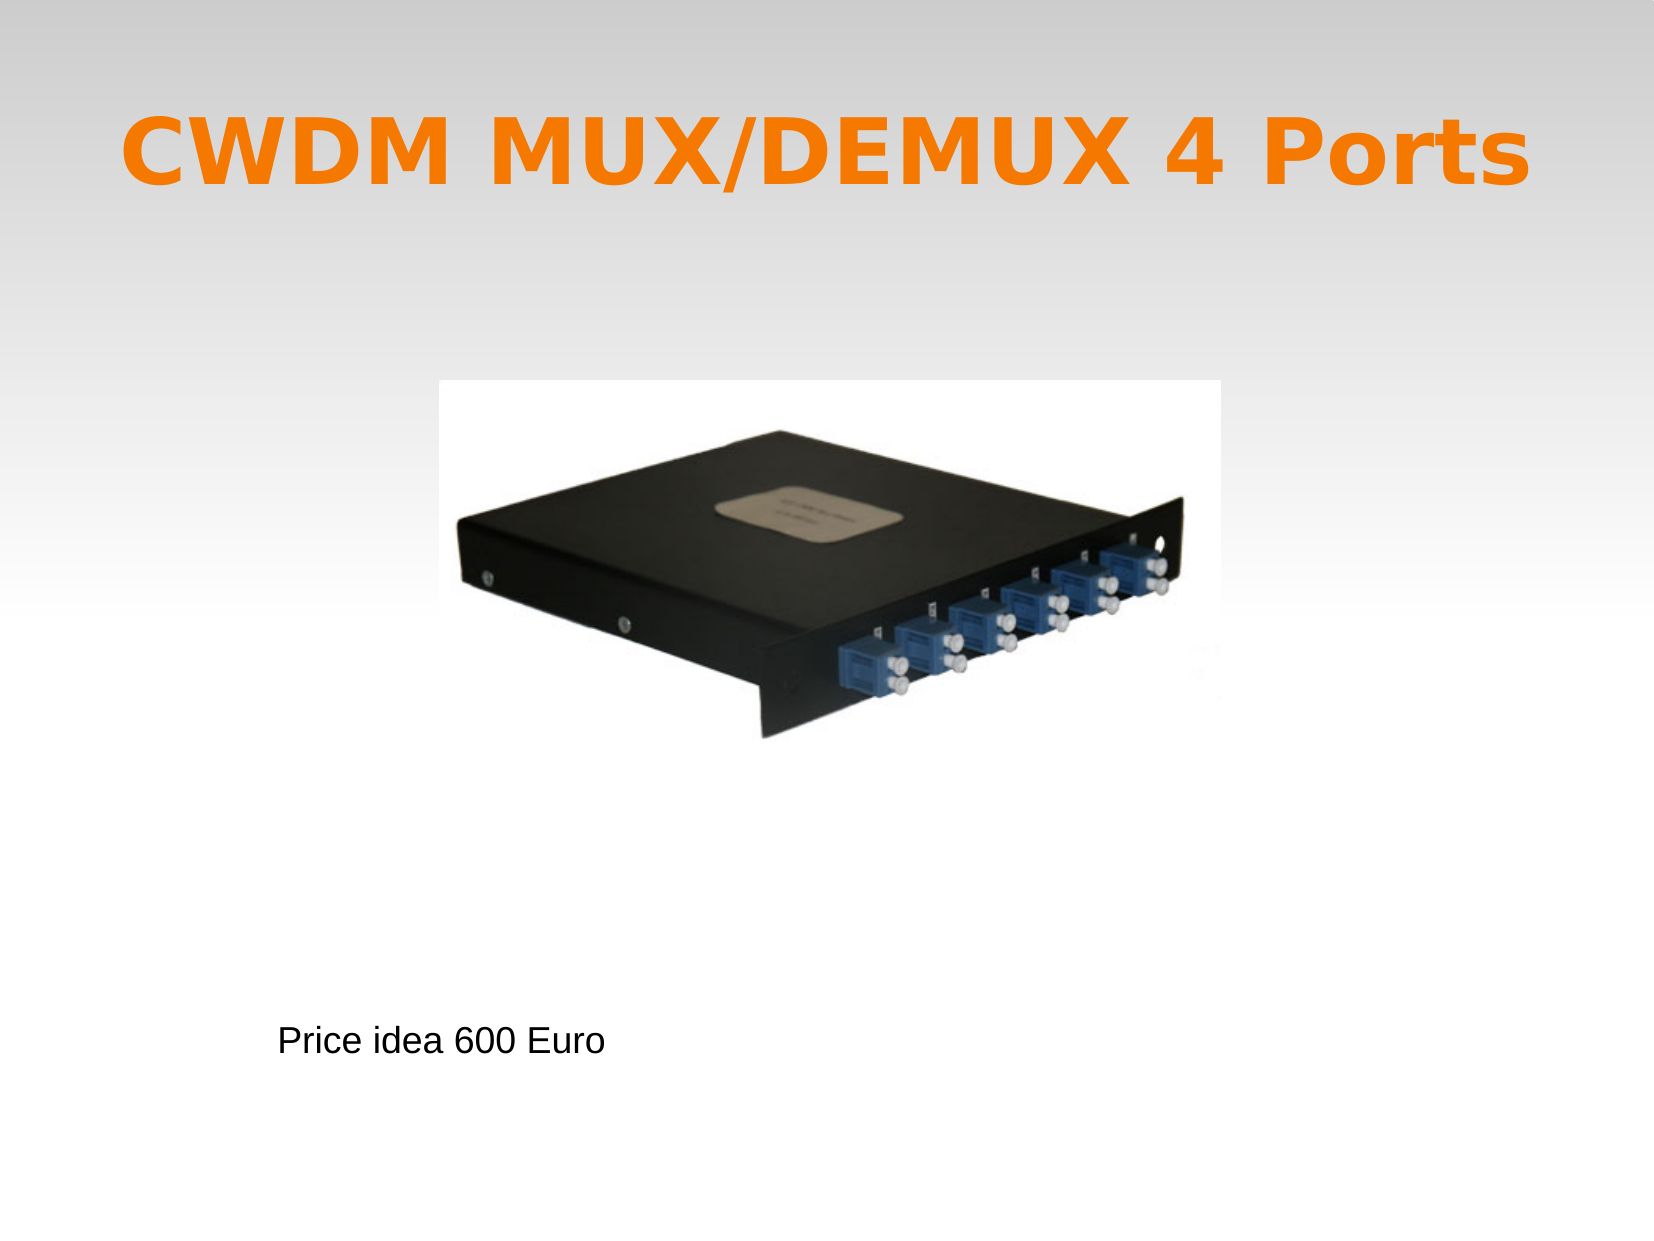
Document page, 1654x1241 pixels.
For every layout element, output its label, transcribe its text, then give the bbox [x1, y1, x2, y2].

text_box Price idea 600 Euro [262, 1012, 621, 1074]
title CWDM MUX/DEMUX 4 Ports [82, 49, 1571, 257]
picture [439, 380, 1221, 814]
